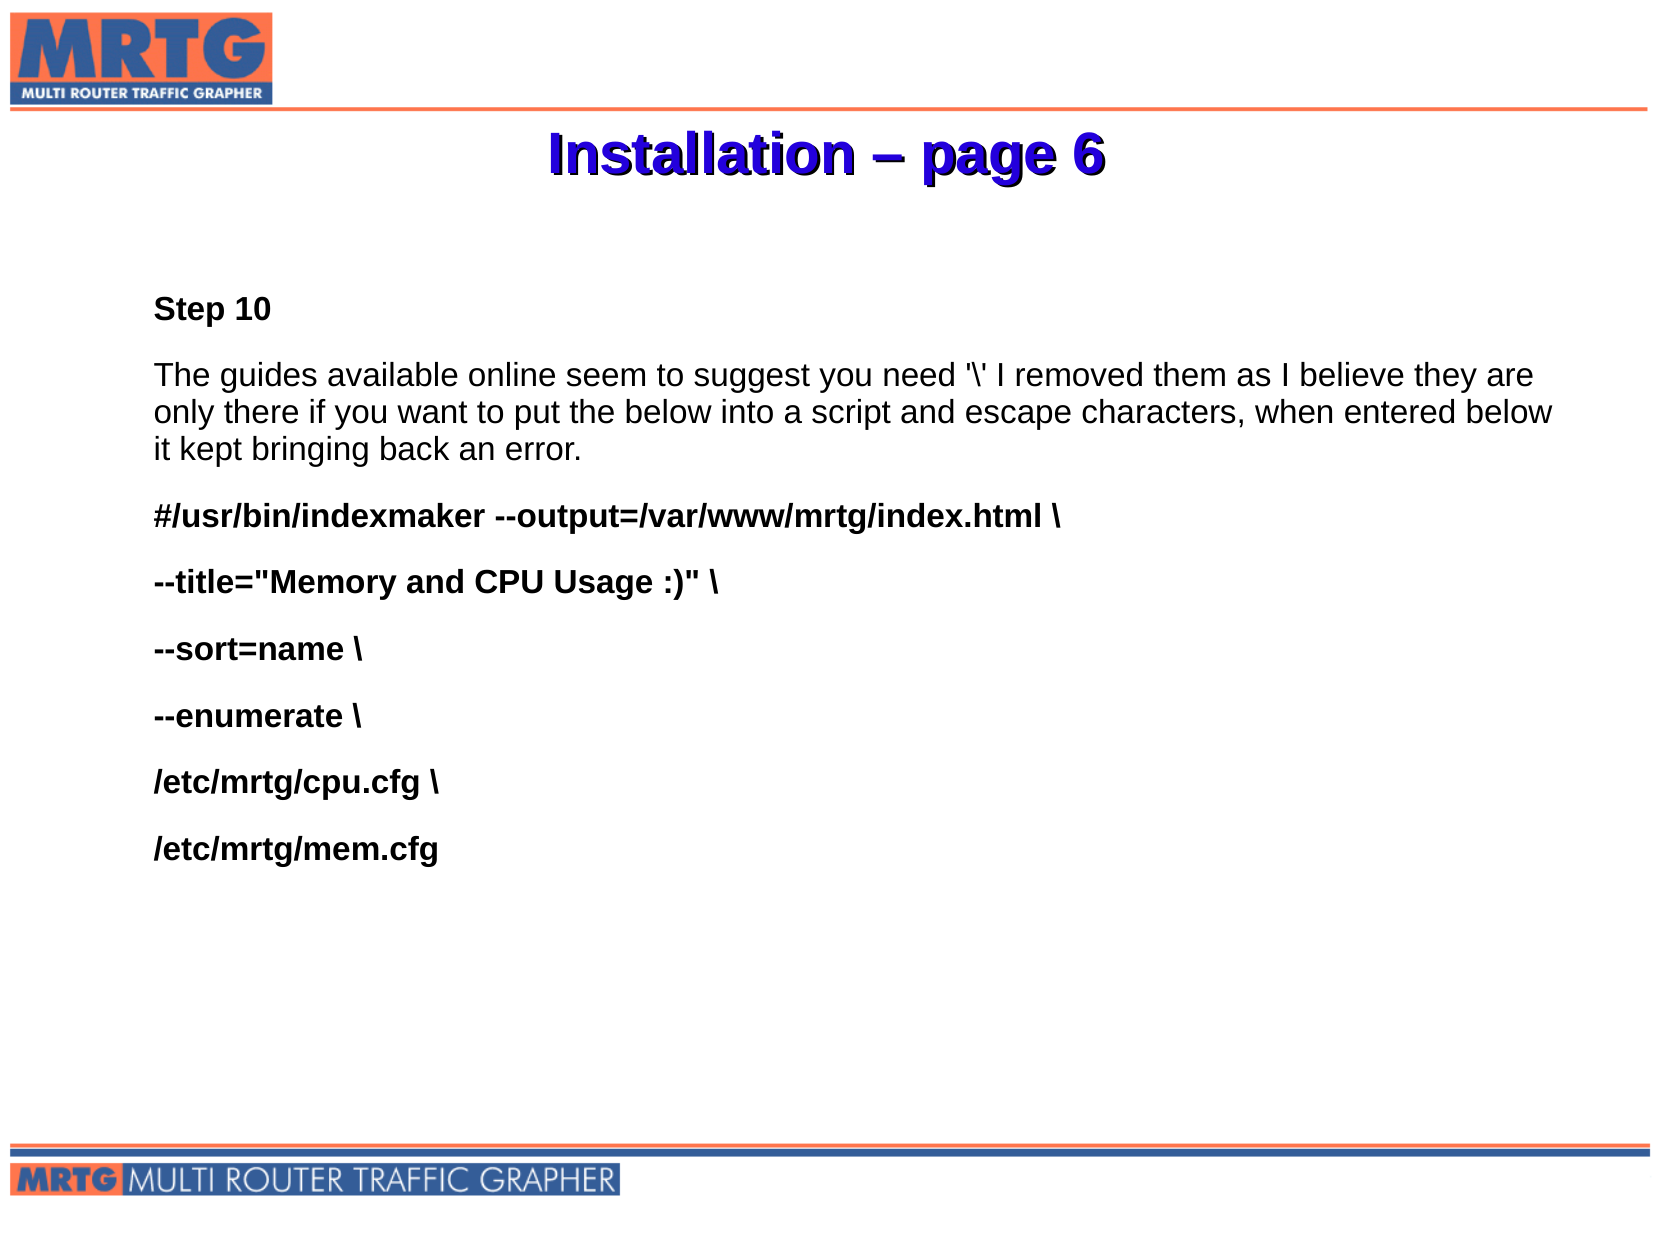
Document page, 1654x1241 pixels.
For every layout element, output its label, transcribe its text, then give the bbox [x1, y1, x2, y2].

list Step 10 The guides available online seem to suggest you need '\' I removed them as I believe they are only there if you want to put the below into a script and escape characters, when entered below it kept bringing back an error. #/usr/bin/indexmaker --output=/var/www/mrtg/index.html \ --title="Memory and CPU Usage :)" \ --sort=name \ --enumerate \ /etc/mrtg/cpu.cfg \ /etc/mrtg/mem.cfg [82, 290, 1571, 1109]
picture [0, 1, 1654, 119]
title Installation – page 6 [82, 49, 1571, 257]
picture [0, 1136, 1654, 1241]
